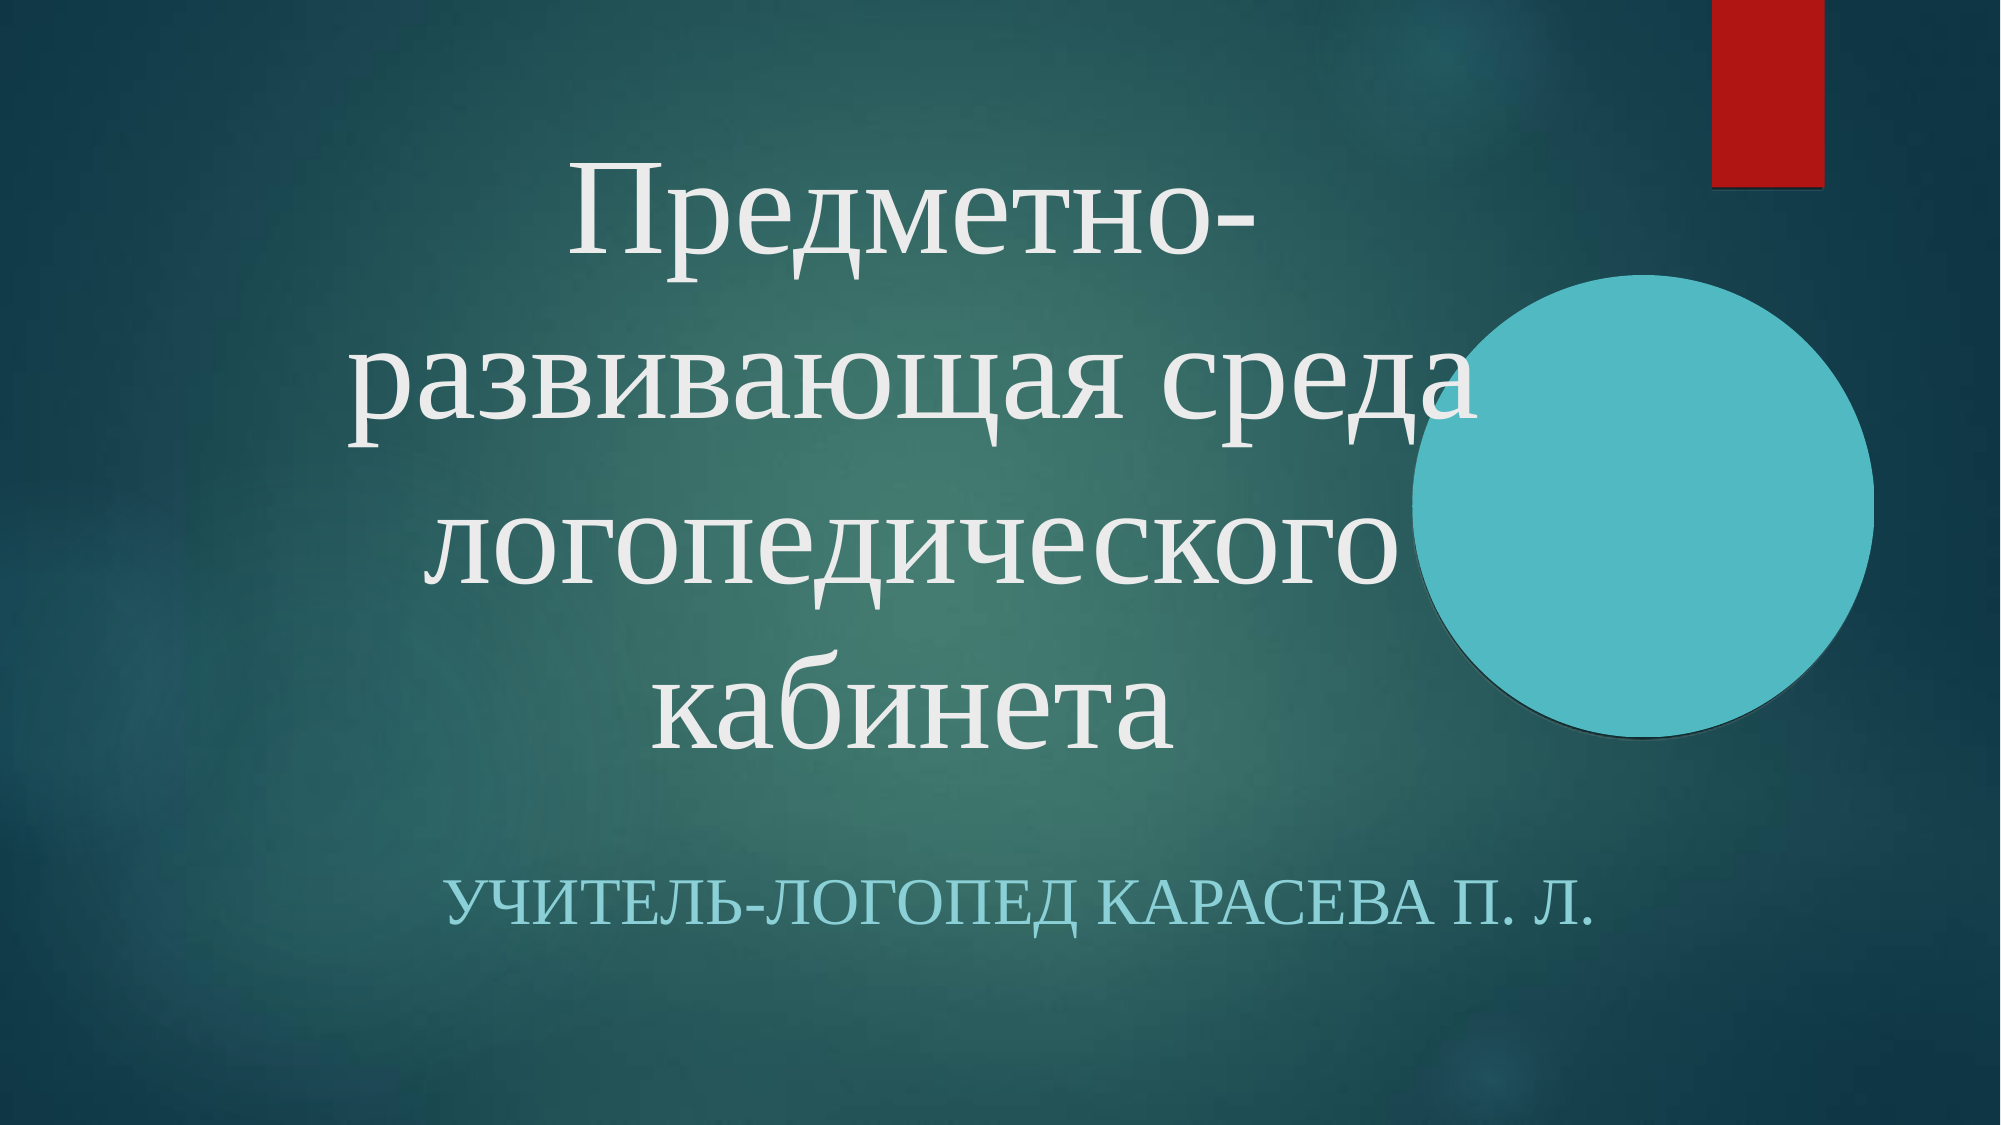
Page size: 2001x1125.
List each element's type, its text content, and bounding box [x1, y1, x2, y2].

text_box Учитель-логопед Карасева П. Л. [355, 850, 1612, 979]
picture [0, 0, 2001, 1125]
text_box Предметно-развивающая среда логопедического кабинета [189, 237, 1638, 784]
